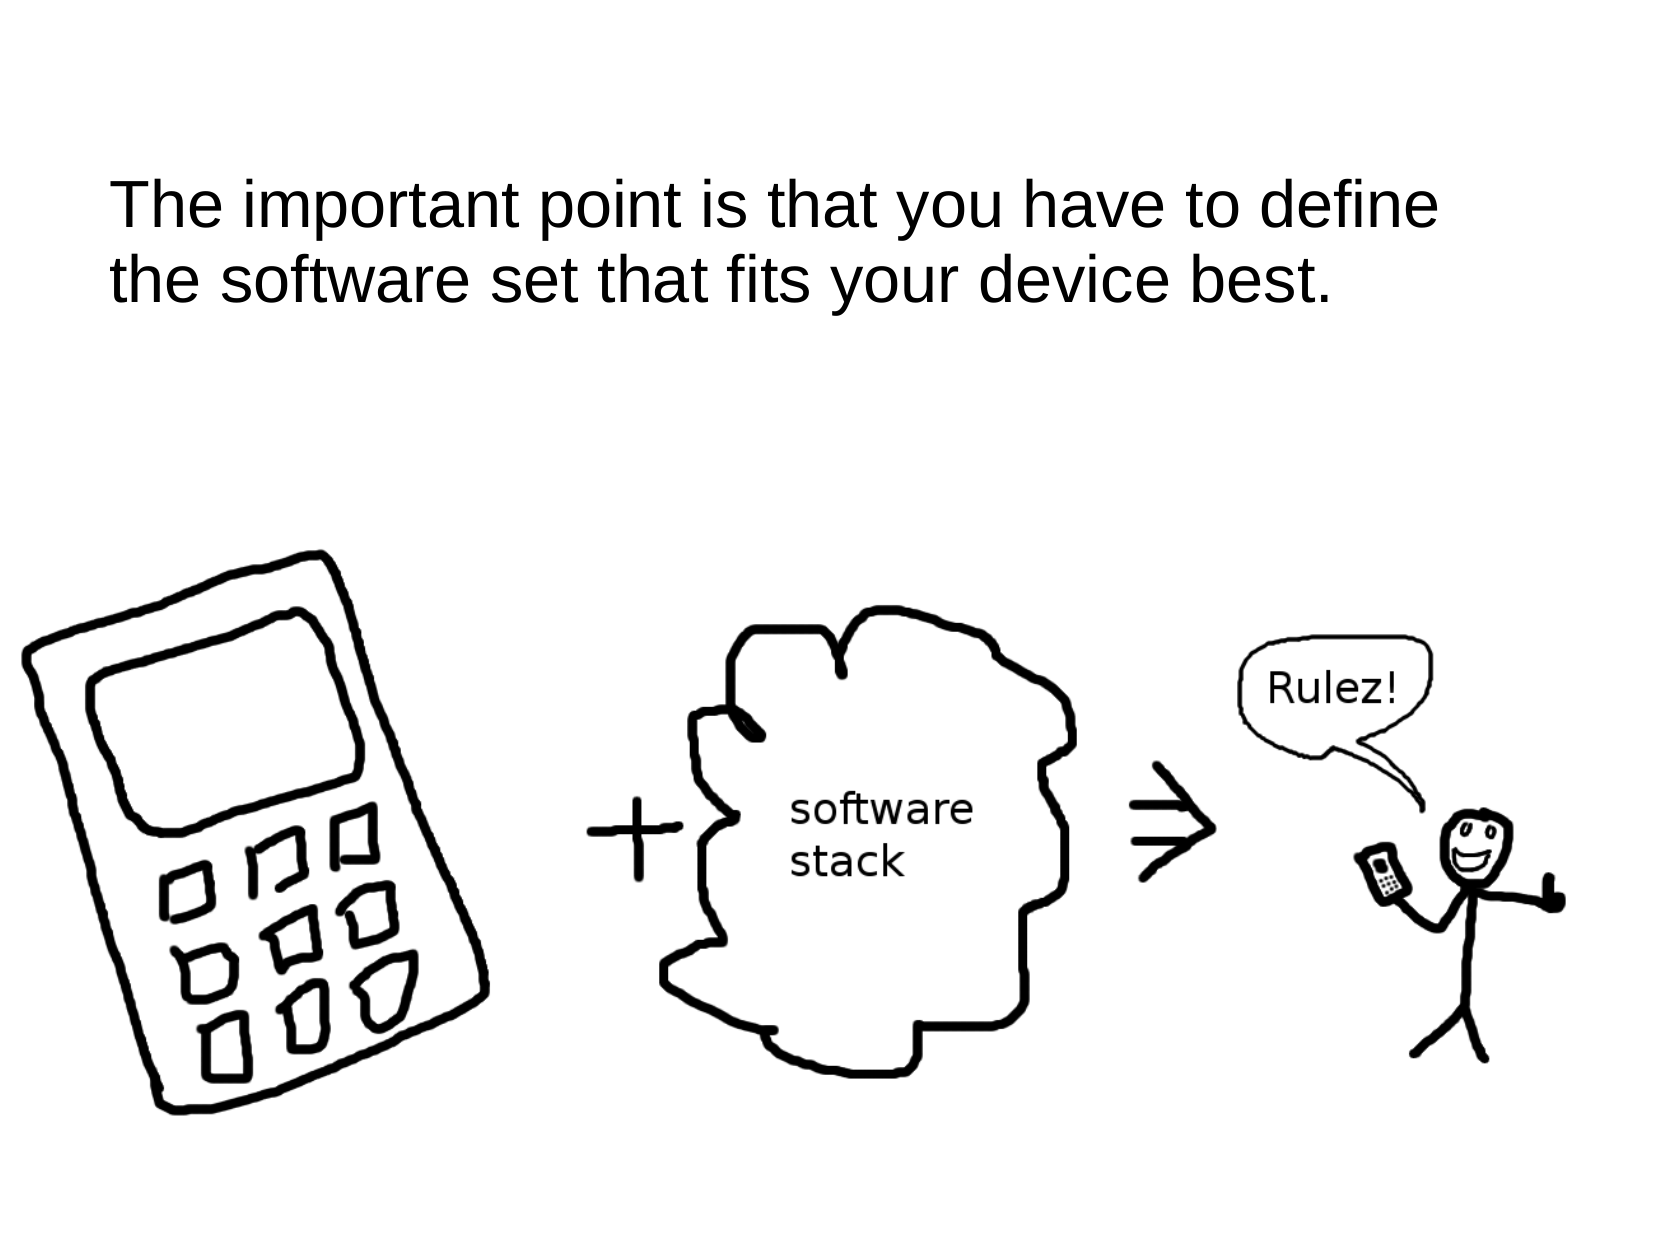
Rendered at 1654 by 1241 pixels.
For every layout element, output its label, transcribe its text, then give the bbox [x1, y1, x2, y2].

text_box The important point is that you have to define the software set that fits your device best. [94, 159, 1455, 341]
picture [5, 511, 1654, 1123]
